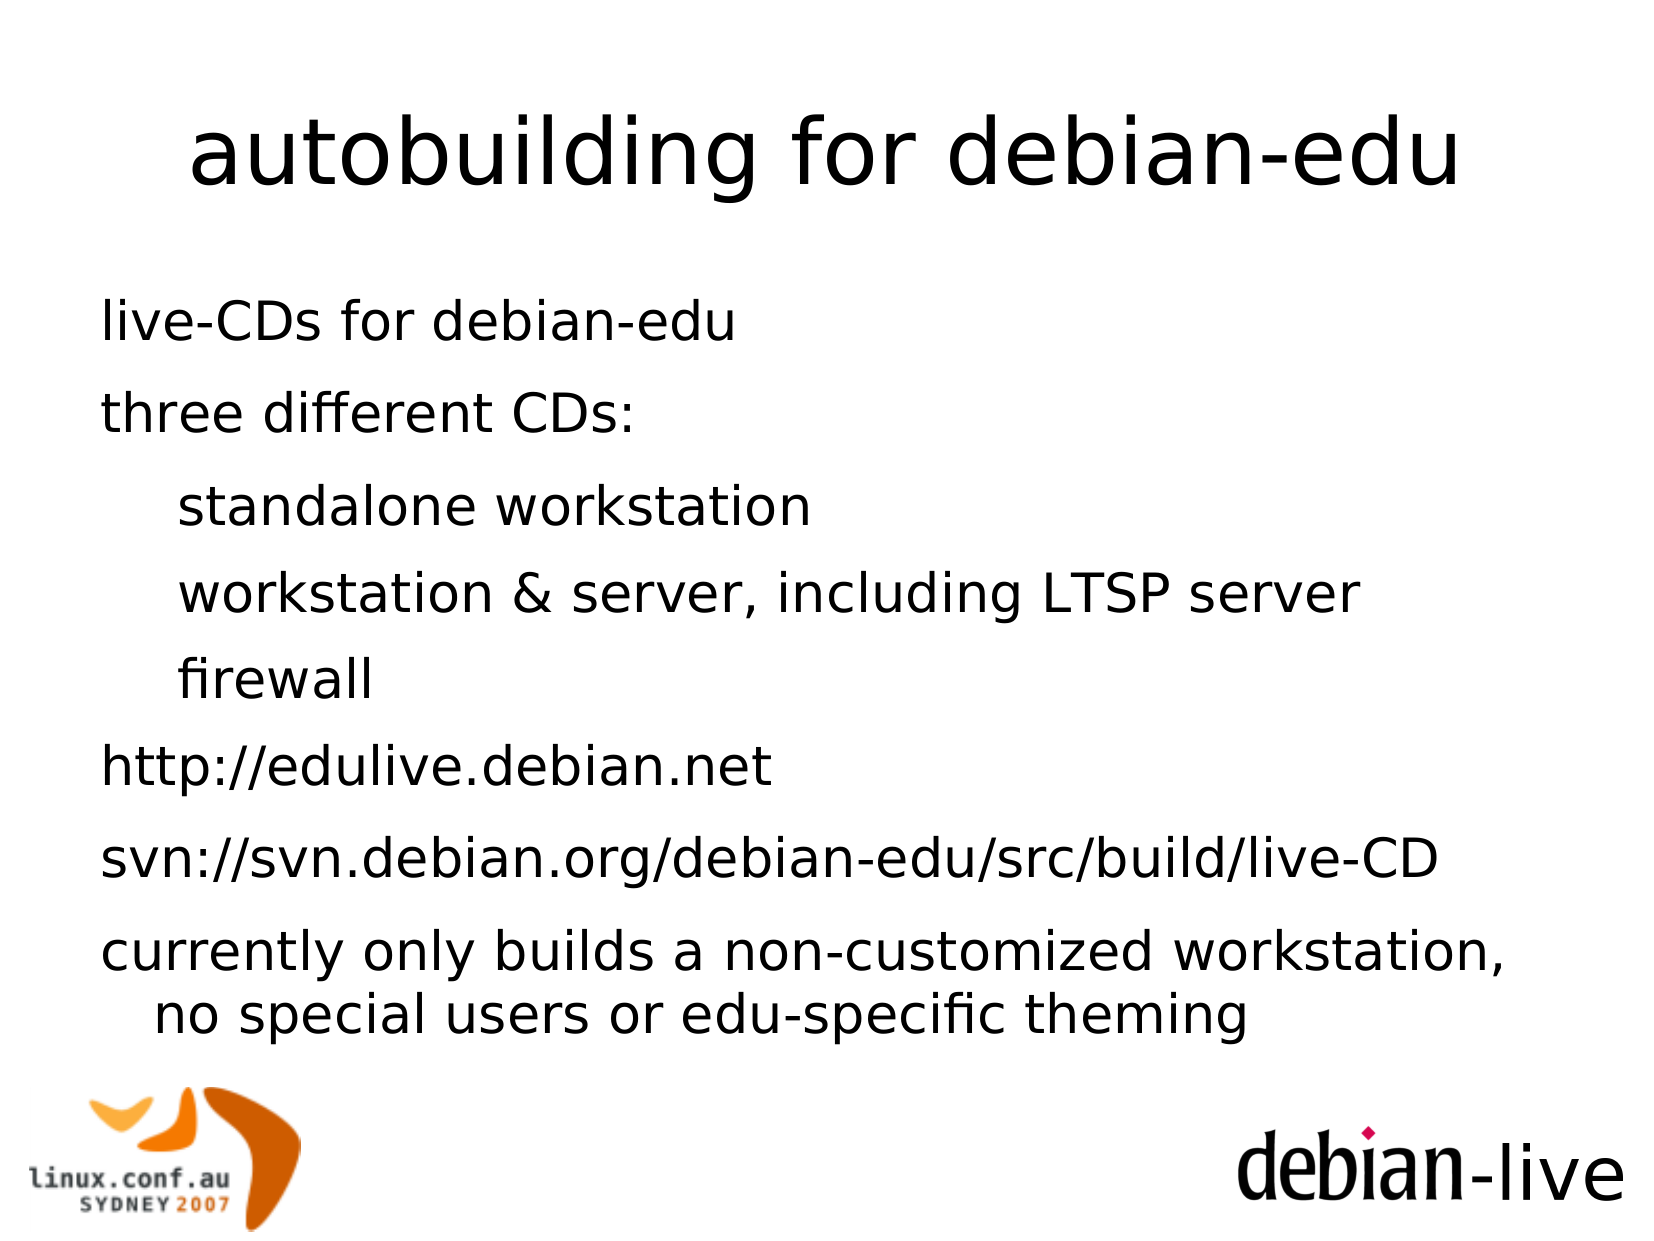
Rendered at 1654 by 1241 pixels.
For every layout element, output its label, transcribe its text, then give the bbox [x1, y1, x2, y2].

title autobuilding for debian-edu [82, 49, 1571, 257]
picture [29, 1087, 301, 1232]
picture [1237, 1125, 1623, 1201]
list live-CDs for debian-edu three different CDs: standalone workstation workstation & server, including LTSP server firewall http://edulive.debian.net svn://svn.debian.org/debian-edu/src/build/live-CD currently only builds a non-customized workstation, no special users or edu-specific theming [82, 290, 1571, 1109]
